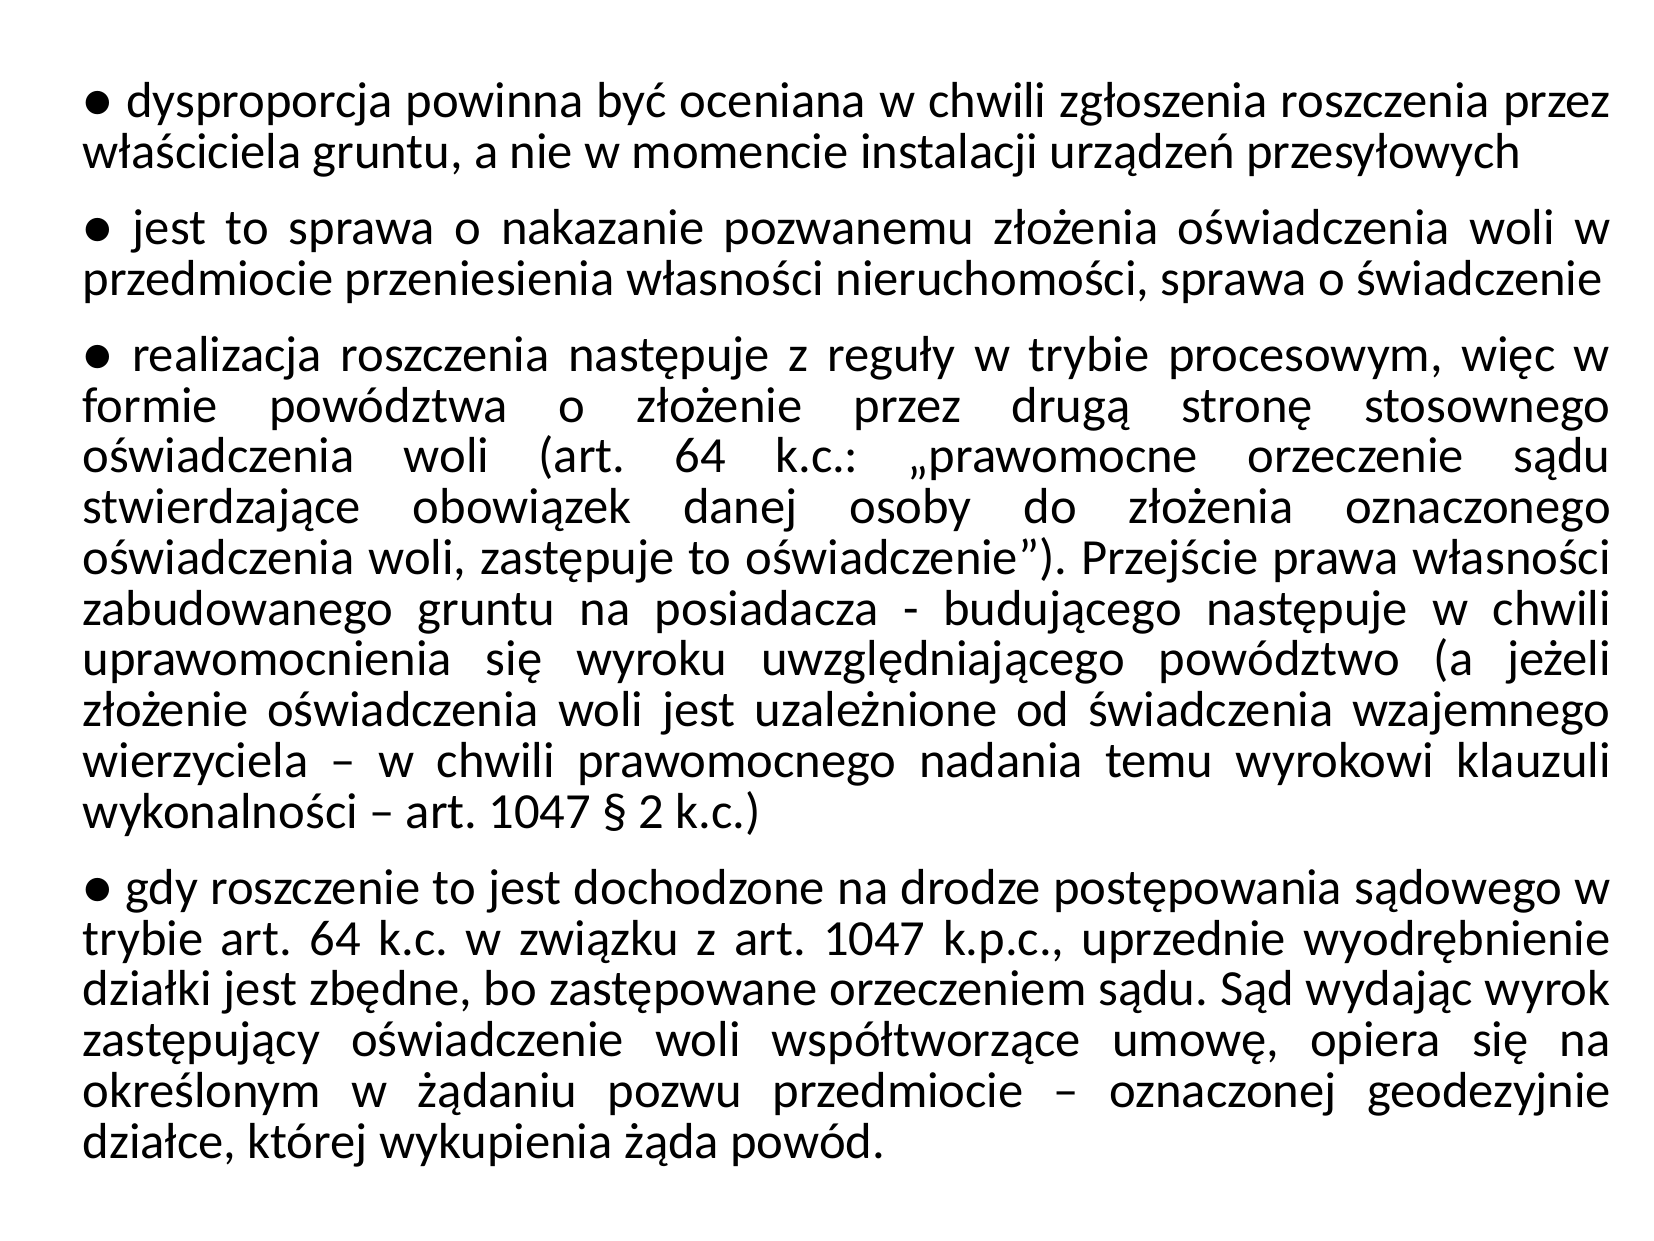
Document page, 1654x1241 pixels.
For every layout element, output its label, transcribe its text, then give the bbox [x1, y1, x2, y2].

list ● dysproporcja powinna być oceniana w chwili zgłoszenia roszczenia przez właściciela gruntu, a nie w momencie instalacji urządzeń przesyłowych ● jest to sprawa o nakazanie pozwanemu złożenia oświadczenia woli w przedmiocie przeniesienia własności nieruchomości, sprawa o świadczenie ● realizacja roszczenia następuje z reguły w trybie procesowym, więc w formie powództwa o złożenie przez drugą stronę stosownego oświadczenia woli (art. 64 k.c.: „prawomocne orzeczenie sądu stwierdzające obowiązek danej osoby do złożenia oznaczonego oświadczenia woli, zastępuje to oświadczenie”). Przejście prawa własności zabudowanego gruntu na posiadacza - budującego następuje w chwili uprawomocnienia się wyroku uwzględniającego powództwo (a jeżeli złożenie oświadczenia woli jest uzależnione od świadczenia wzajemnego wierzyciela – w chwili prawomocnego nadania temu wyrokowi klauzuli wykonalności – art. 1047 § 2 k.c.) ● gdy roszczenie to jest dochodzone na drodze postępowania sądowego w trybie art. 64 k.c. w związku z art. 1047 k.p.c., uprzednie wyodrębnienie działki jest zbędne, bo zastępowane orzeczeniem sądu. Sąd wydając wyrok zastępujący oświadczenie woli współtworzące umowę, opiera się na określonym w żądaniu pozwu przedmiocie – oznaczonej geodezyjnie działce, której wykupienia żąda powód. [82, 79, 1613, 1186]
